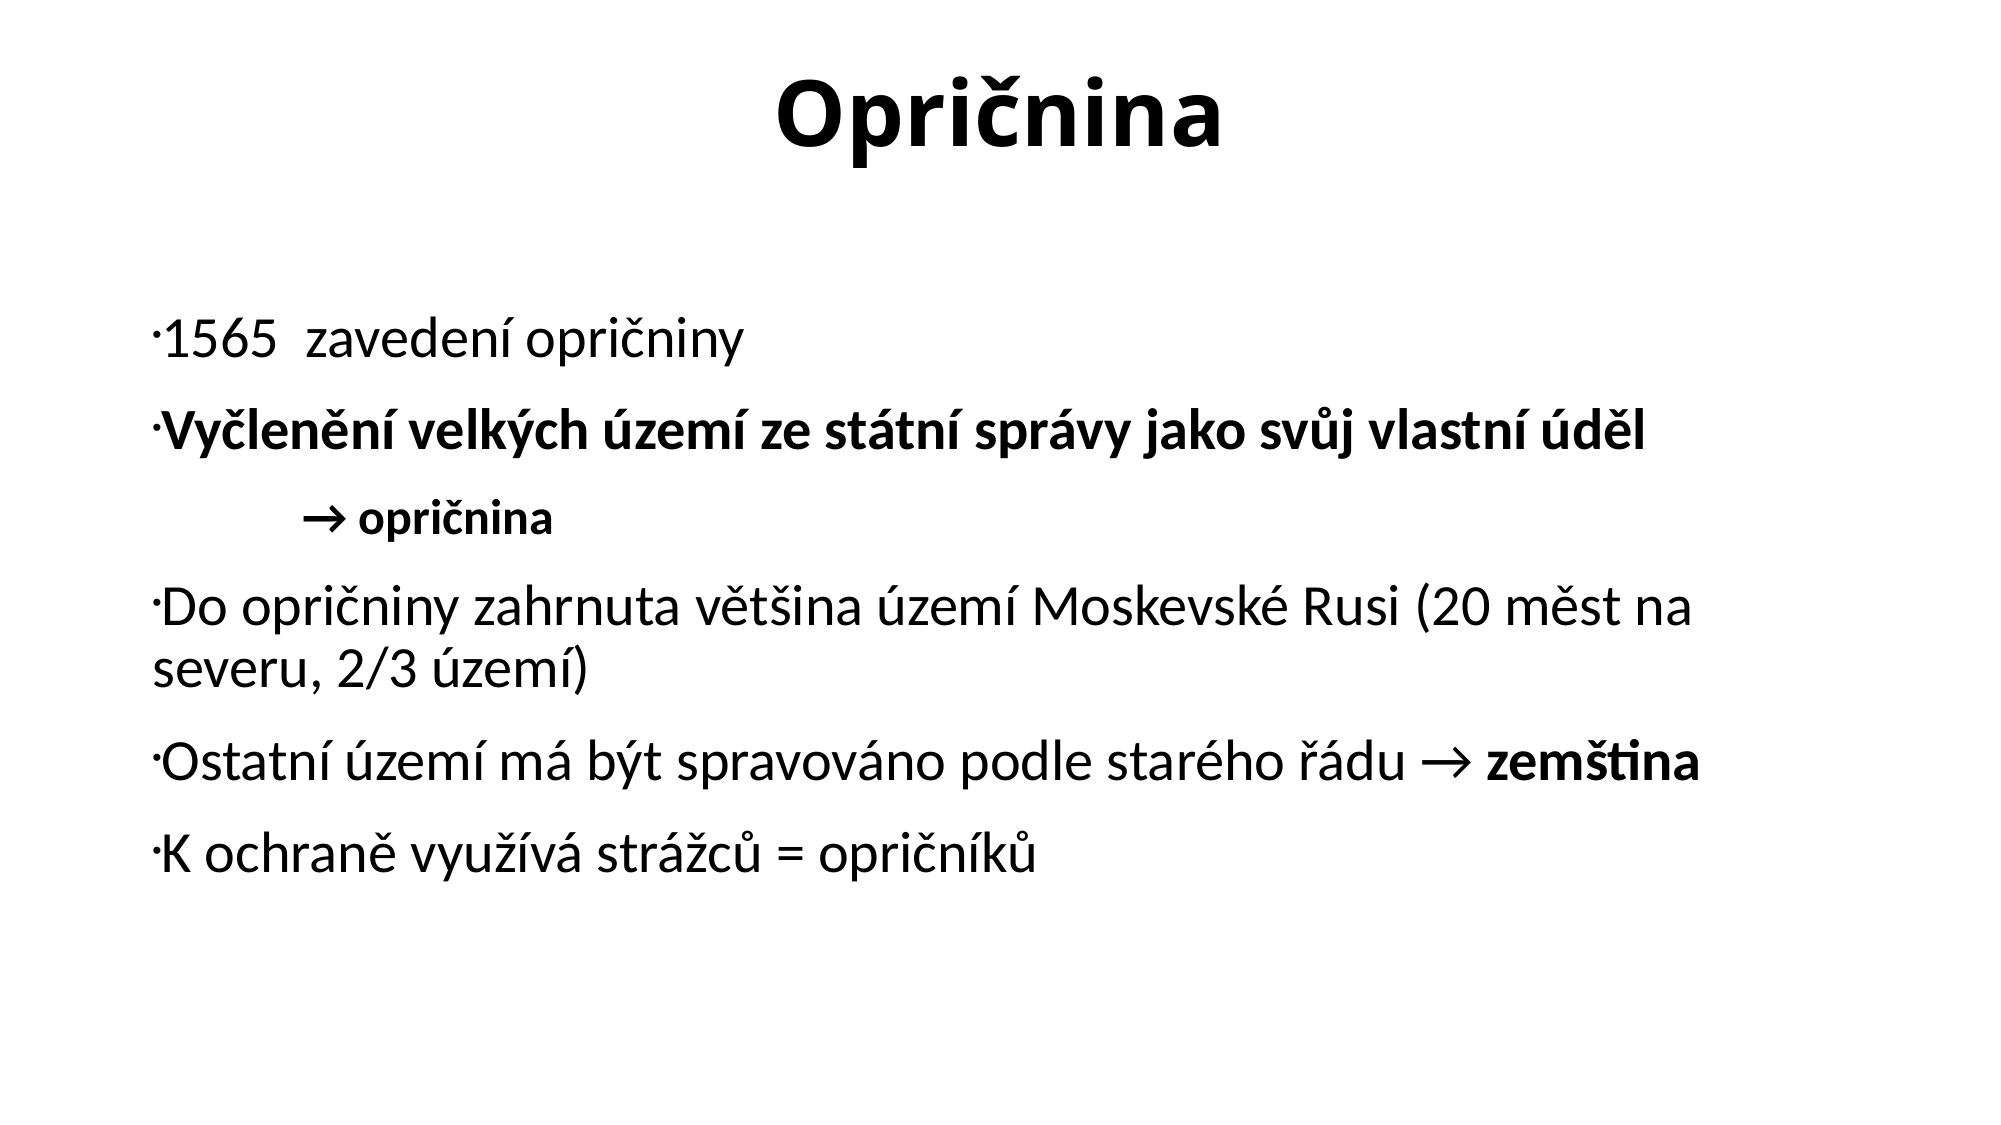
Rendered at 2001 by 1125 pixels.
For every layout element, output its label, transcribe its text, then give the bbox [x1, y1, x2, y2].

title Opričnina [137, 59, 1863, 278]
list 1565 zavedení opričniny Vyčlenění velkých území ze státní správy jako svůj vlastní úděl → opričnina Do opričniny zahrnuta většina území Moskevské Rusi (20 měst na severu, 2/3 území) Ostatní území má být spravováno podle starého řádu → zemština K ochraně využívá strážců = opričníků [137, 299, 1863, 1014]
